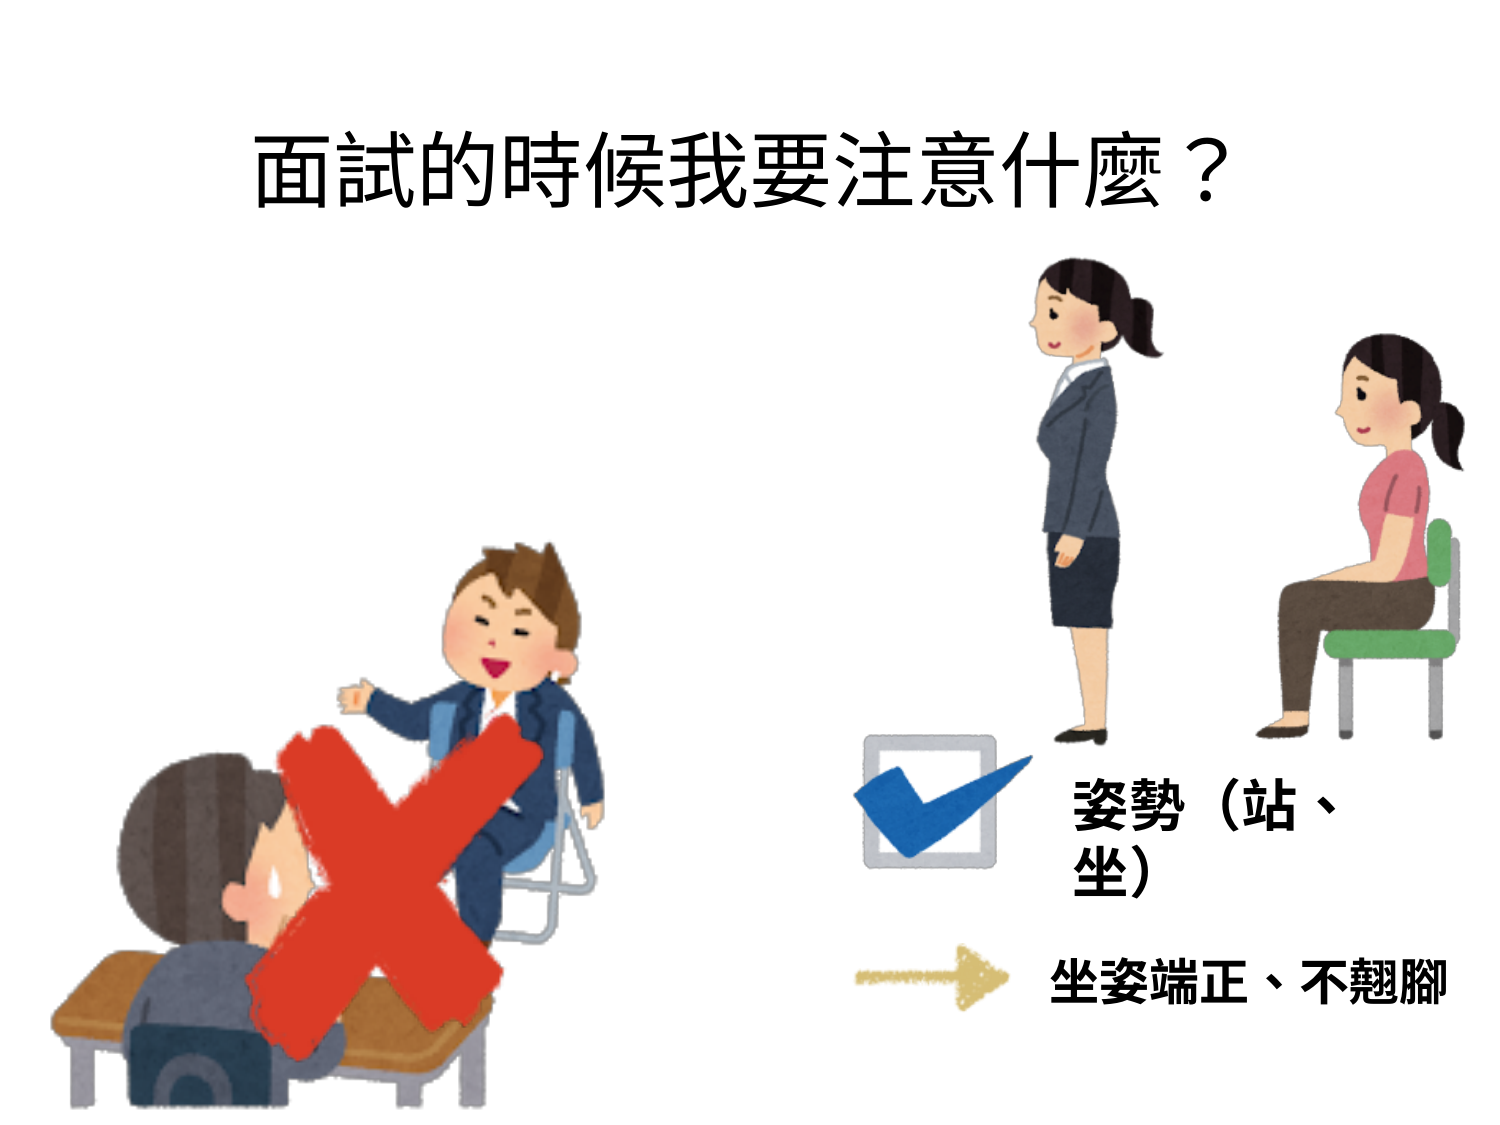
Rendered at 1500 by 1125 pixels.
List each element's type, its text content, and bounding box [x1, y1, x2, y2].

picture [844, 942, 1012, 1013]
text_box 姿勢（站、坐） [1058, 762, 1429, 913]
picture [844, 226, 1487, 884]
title 面試的時候我要注意什麼？ [103, 59, 1397, 278]
picture [36, 531, 628, 1123]
text_box 坐姿端正、不翹腳 [1034, 942, 1500, 1018]
